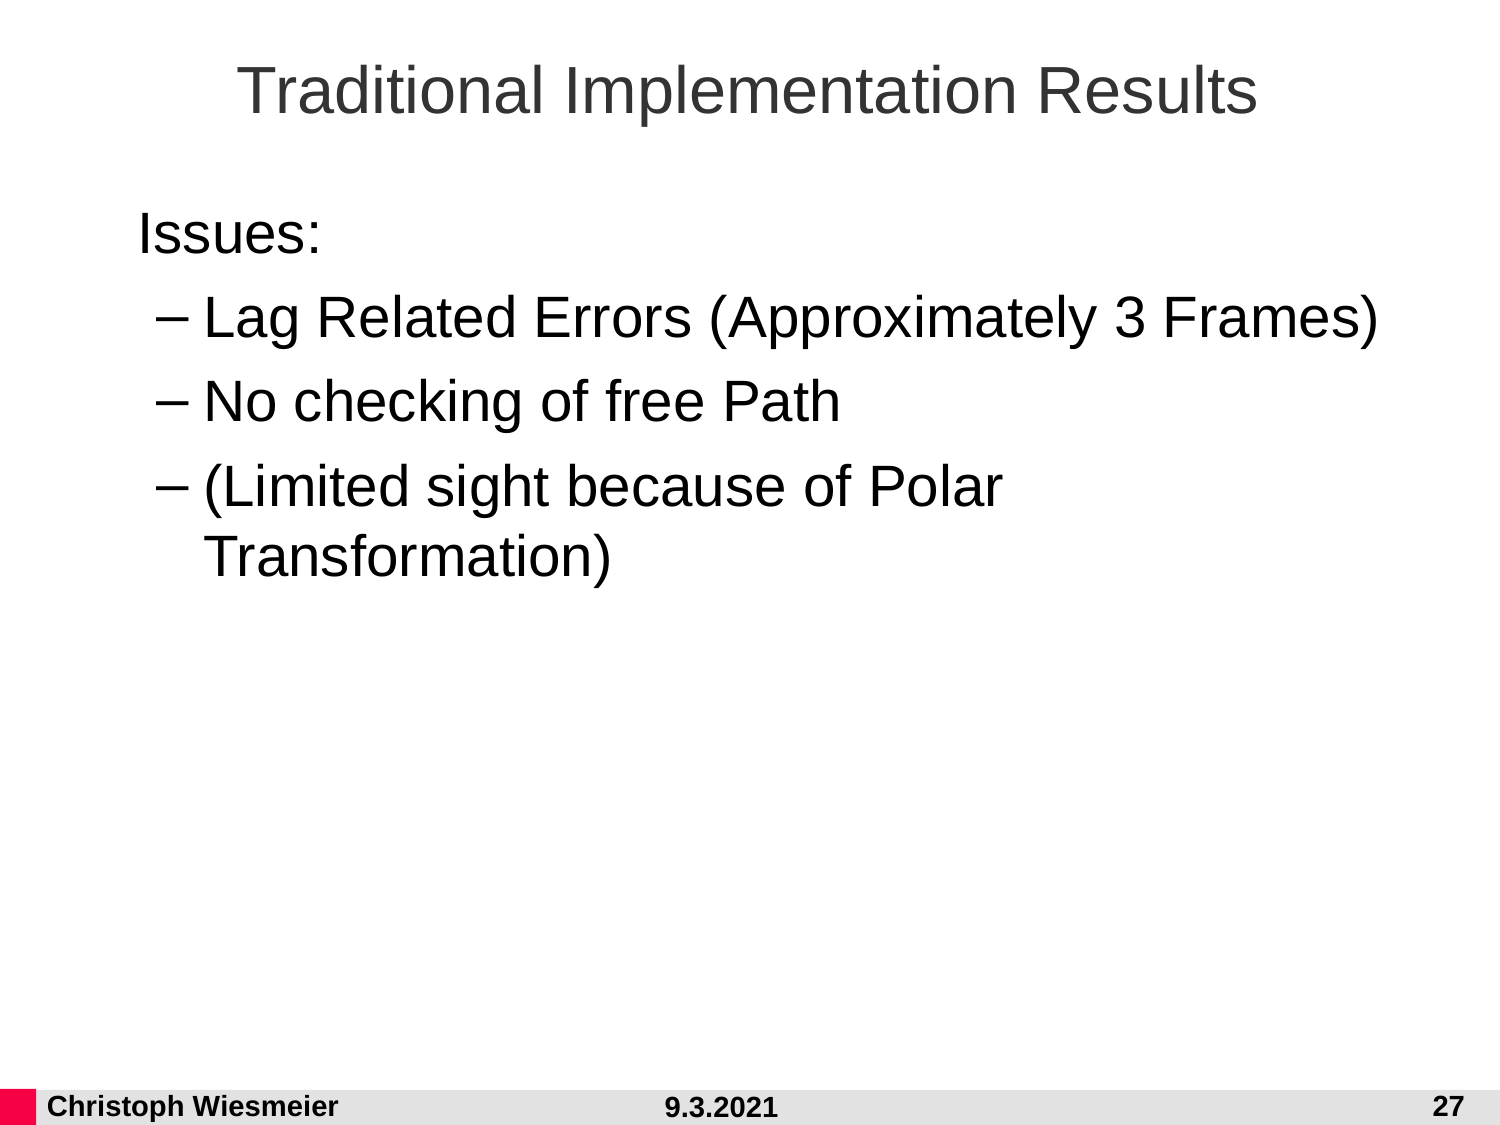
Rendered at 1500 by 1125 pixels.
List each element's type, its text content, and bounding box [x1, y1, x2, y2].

title Traditional Implementation Results [79, 25, 1417, 149]
list Issues: Lag Related Errors (Approximately 3 Frames) No checking of free Path (Limited sight because of Polar Transformation) [66, 187, 1417, 1058]
